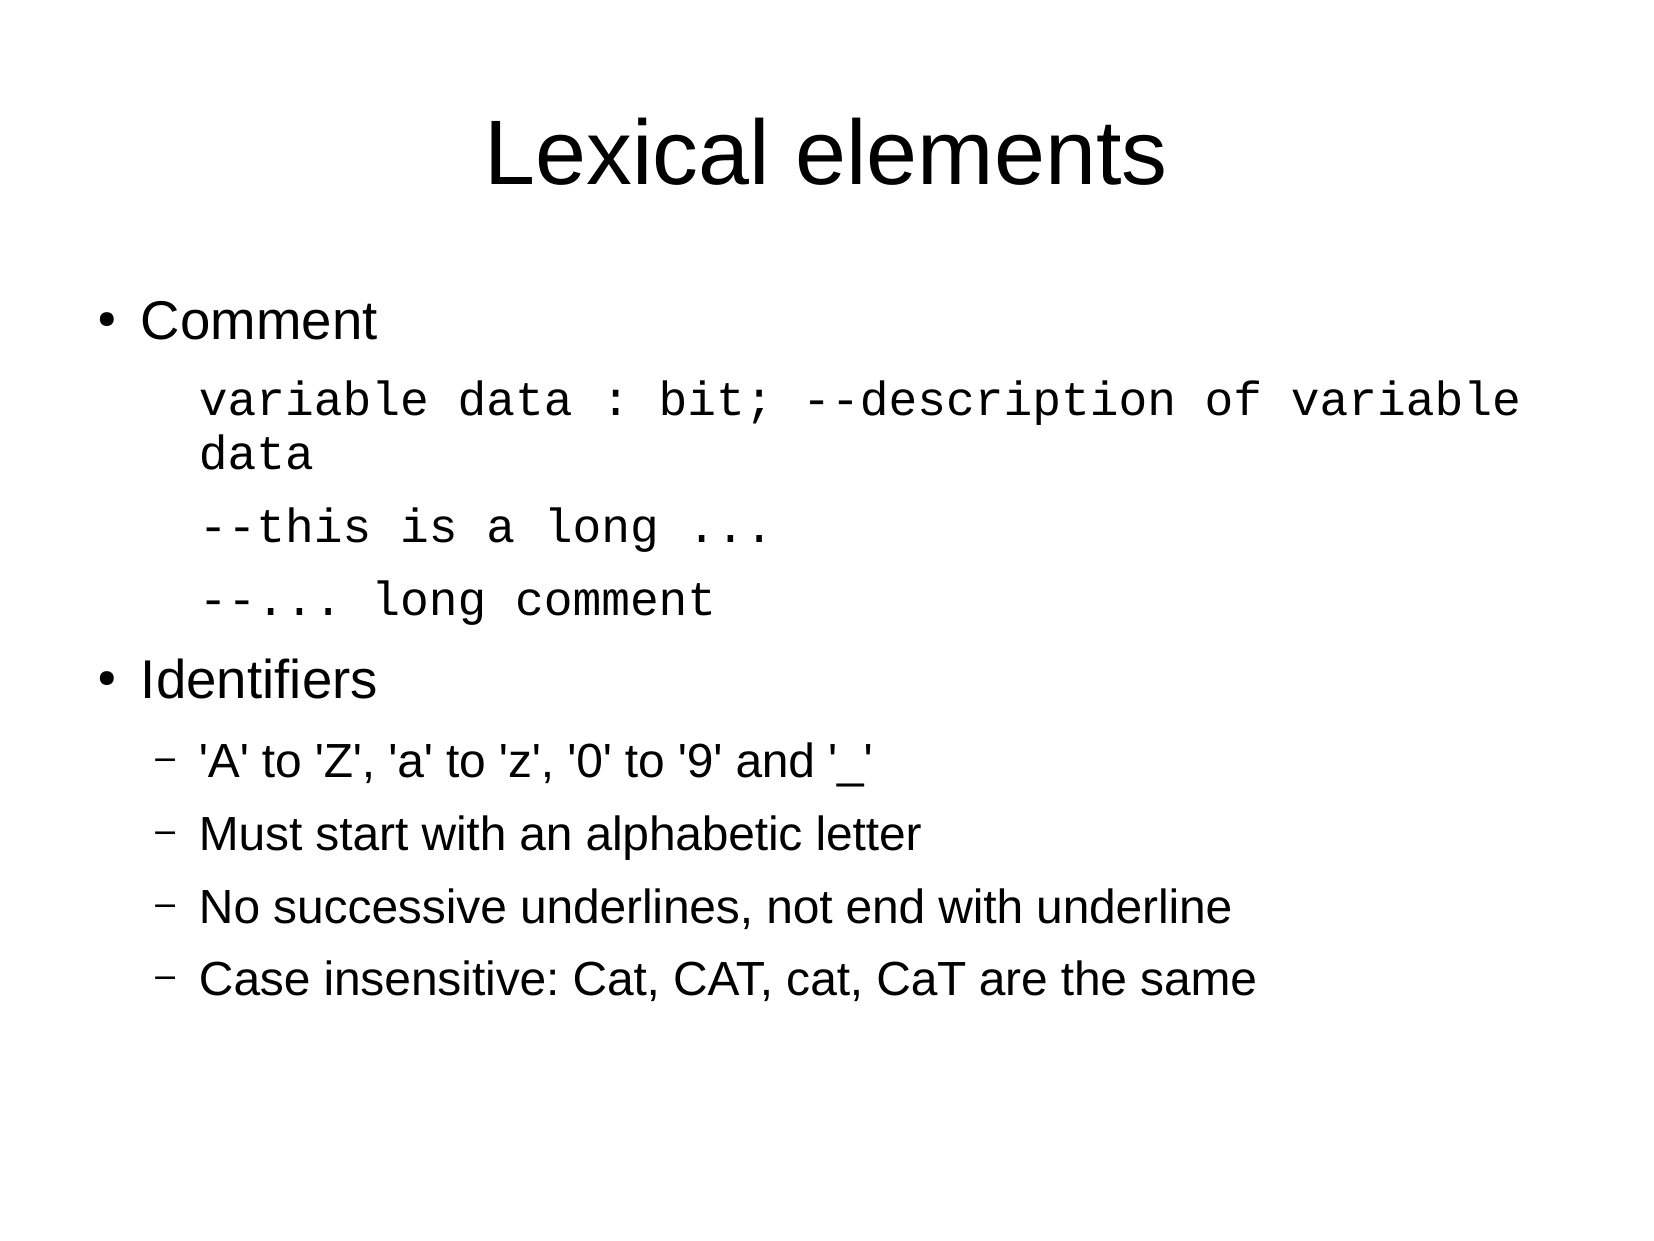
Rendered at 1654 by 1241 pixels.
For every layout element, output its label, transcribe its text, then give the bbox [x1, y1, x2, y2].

title Lexical elements [82, 49, 1571, 257]
list Comment variable data : bit; --description of variable data --this is a long ... --... long comment Identifiers 'A' to 'Z', 'a' to 'z', '0' to '9' and '_' Must start with an alphabetic letter No successive underlines, not end with underline Case insensitive: Cat, CAT, cat, CaT are the same [82, 290, 1571, 1010]
